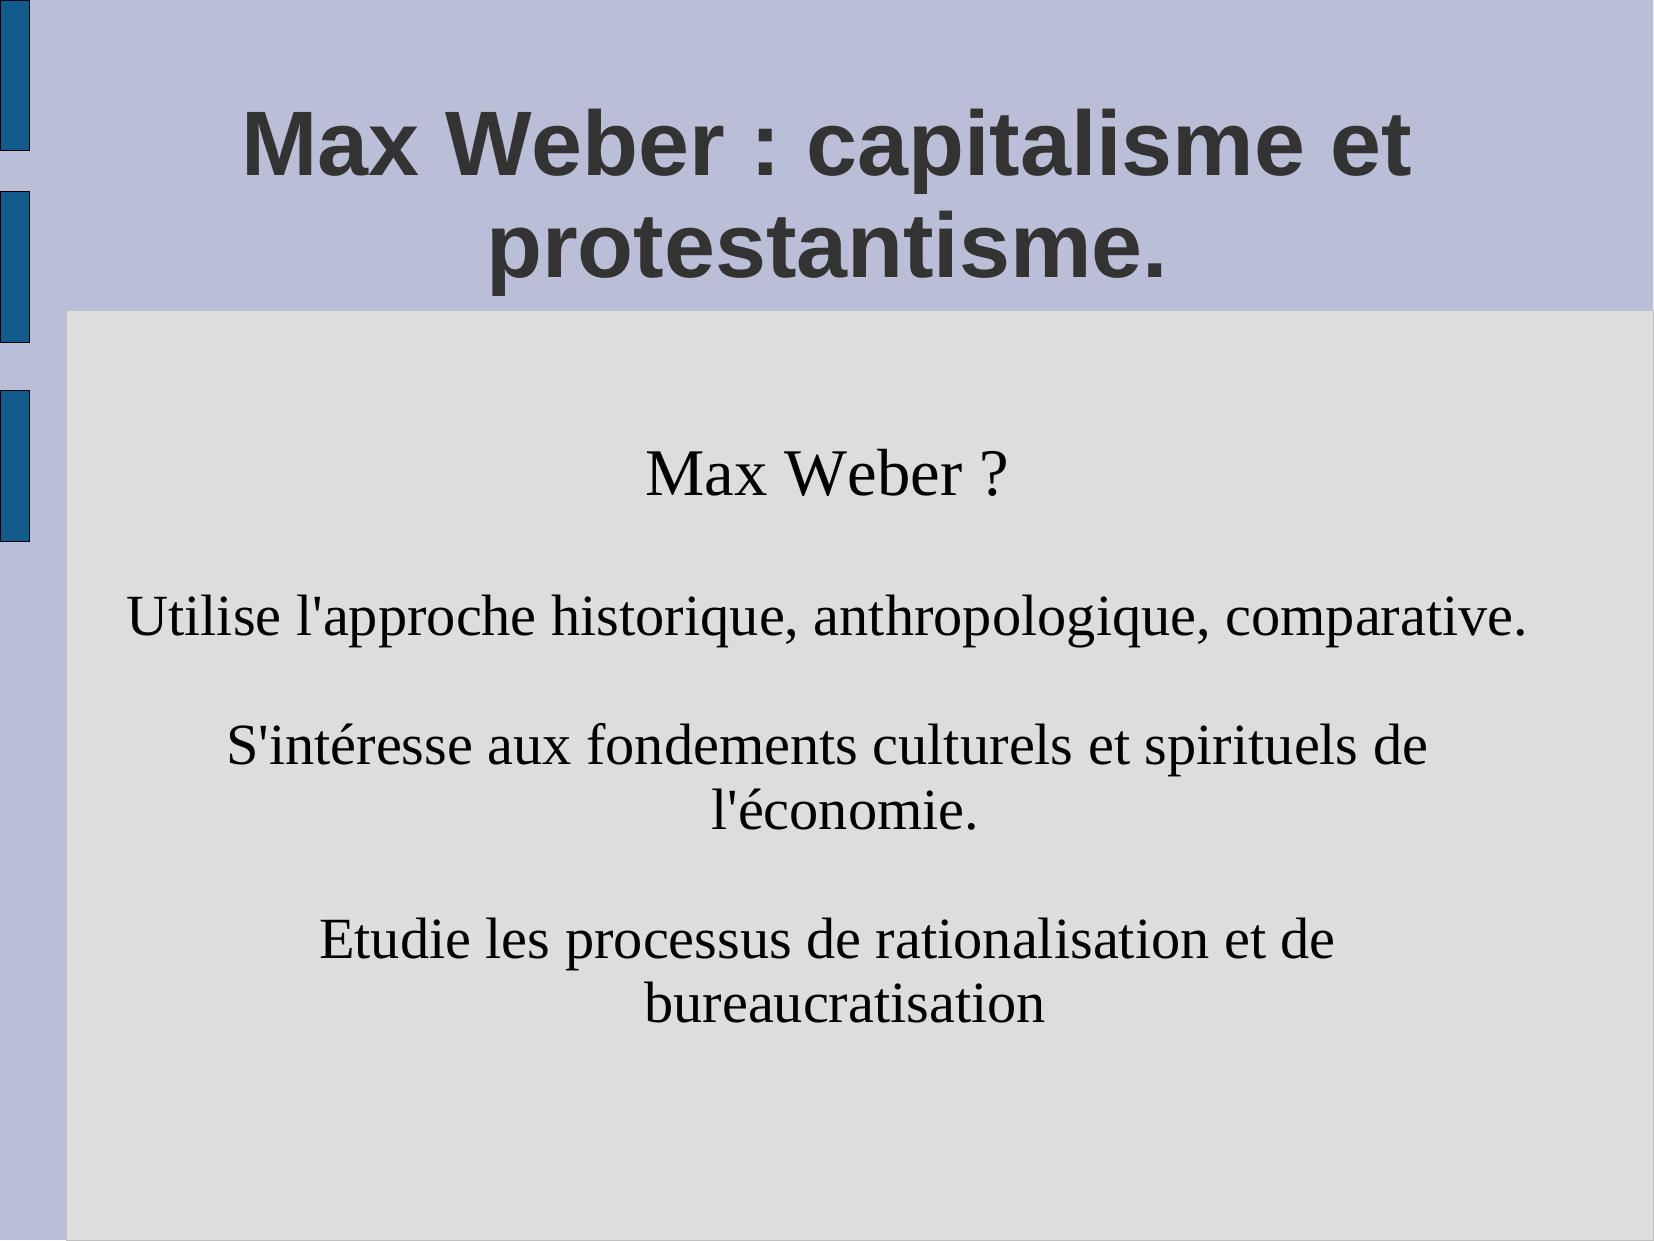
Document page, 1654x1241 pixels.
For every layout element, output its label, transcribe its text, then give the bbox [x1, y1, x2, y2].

title Max Weber : capitalisme et protestantisme. [121, 92, 1534, 298]
subtitle Max Weber ? Utilise l'approche historique, anthropologique, comparative. S'intéresse aux fondements culturels et spirituels de l'économie. Etudie les processus de rationalisation et de bureaucratisation [121, 352, 1534, 1119]
